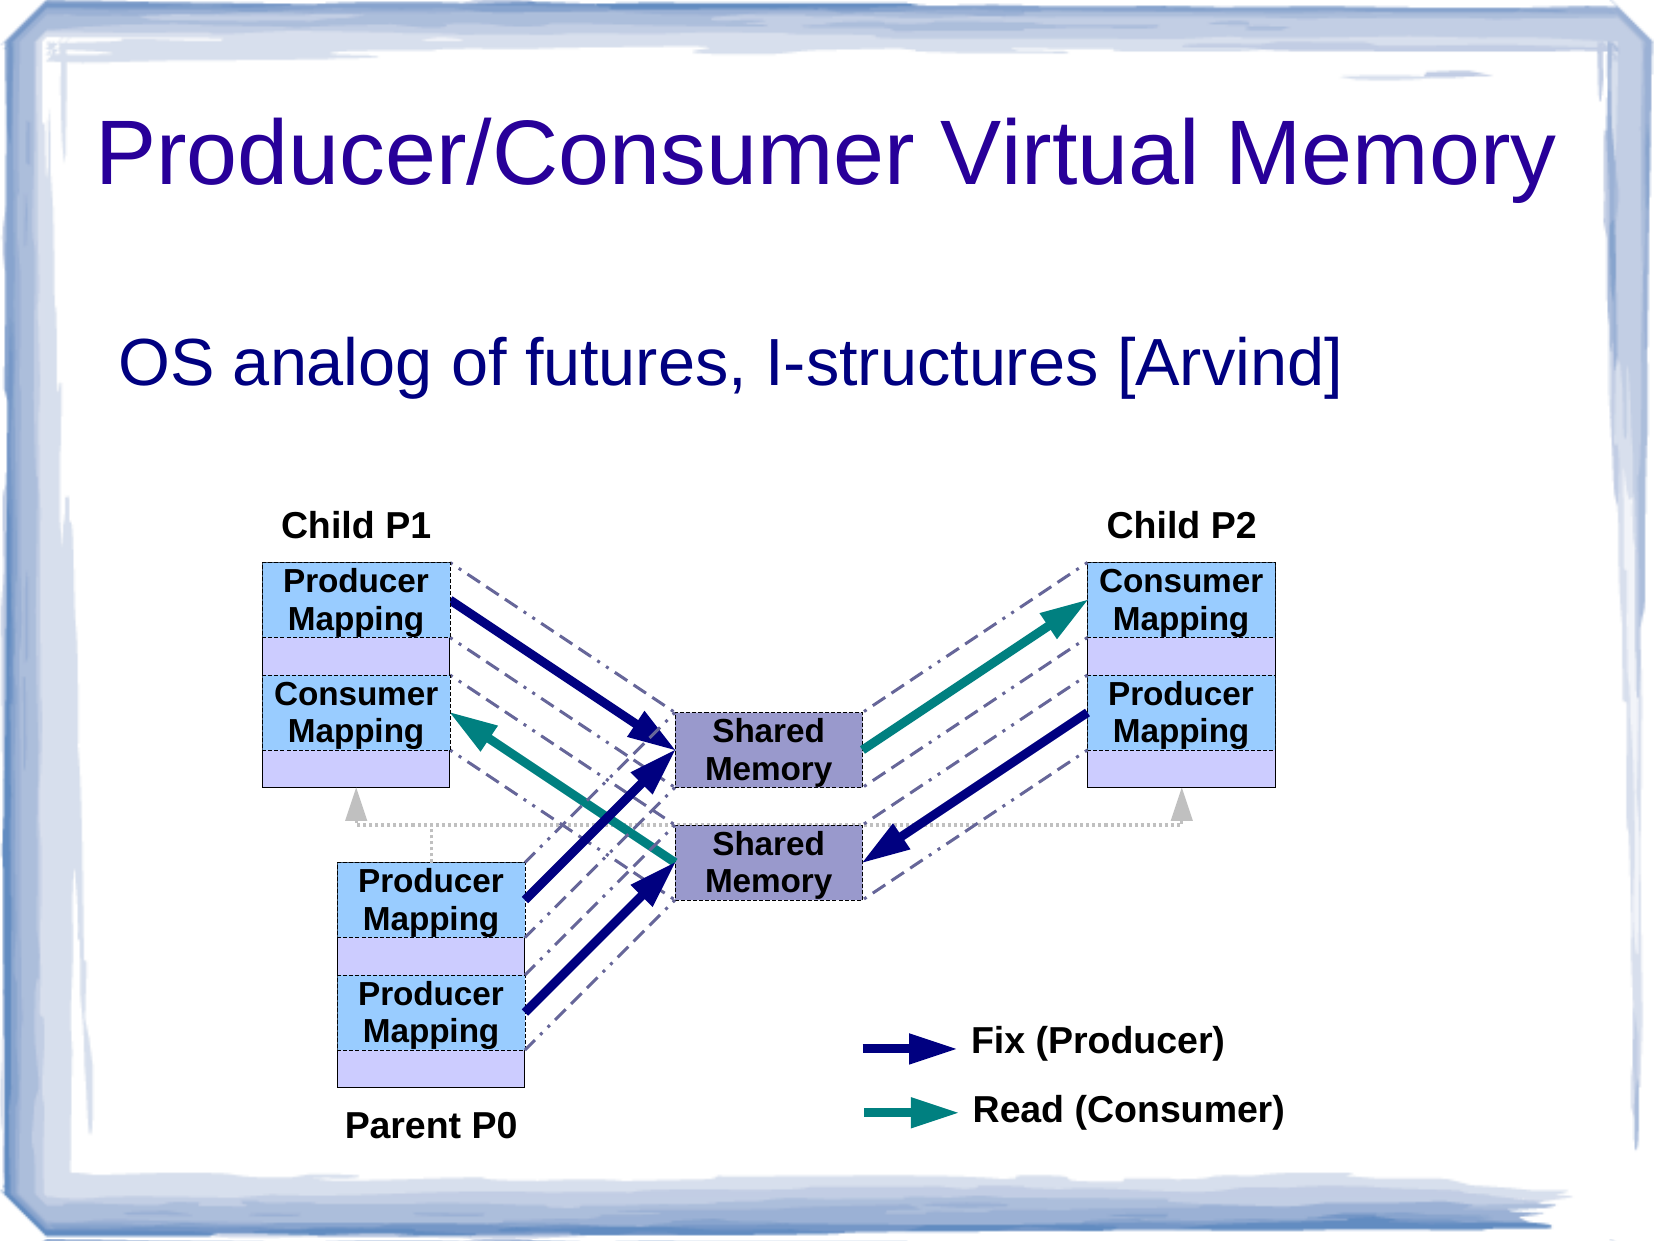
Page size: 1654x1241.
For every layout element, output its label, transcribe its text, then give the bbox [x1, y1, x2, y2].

picture [0, 0, 1654, 1241]
title Producer/Consumer Virtual Memory [82, 49, 1571, 257]
text_box Parent P0 [300, 1087, 563, 1163]
text_box [262, 751, 450, 788]
text_box Fix (Producer) [956, 1012, 1313, 1084]
text_box [1087, 638, 1276, 675]
text_box [337, 1051, 525, 1088]
text_box Child P2 [1051, 487, 1313, 563]
text_box [262, 638, 450, 675]
text_box Child P1 [225, 487, 488, 563]
text_box Shared Memory [675, 712, 863, 788]
text_box Read (Consumer) [957, 1081, 1313, 1153]
text_box Producer Mapping [1087, 675, 1276, 751]
text_box Shared Memory [675, 825, 863, 901]
text_box [1087, 751, 1276, 788]
text_box [337, 938, 525, 975]
text_box Consumer Mapping [1087, 562, 1276, 638]
list OS analog of futures, I-structures [Arvind] [118, 324, 1571, 413]
text_box Consumer Mapping [262, 675, 451, 751]
text_box Producer Mapping [337, 862, 526, 938]
text_box Producer Mapping [337, 975, 526, 1051]
text_box Producer Mapping [262, 562, 451, 638]
